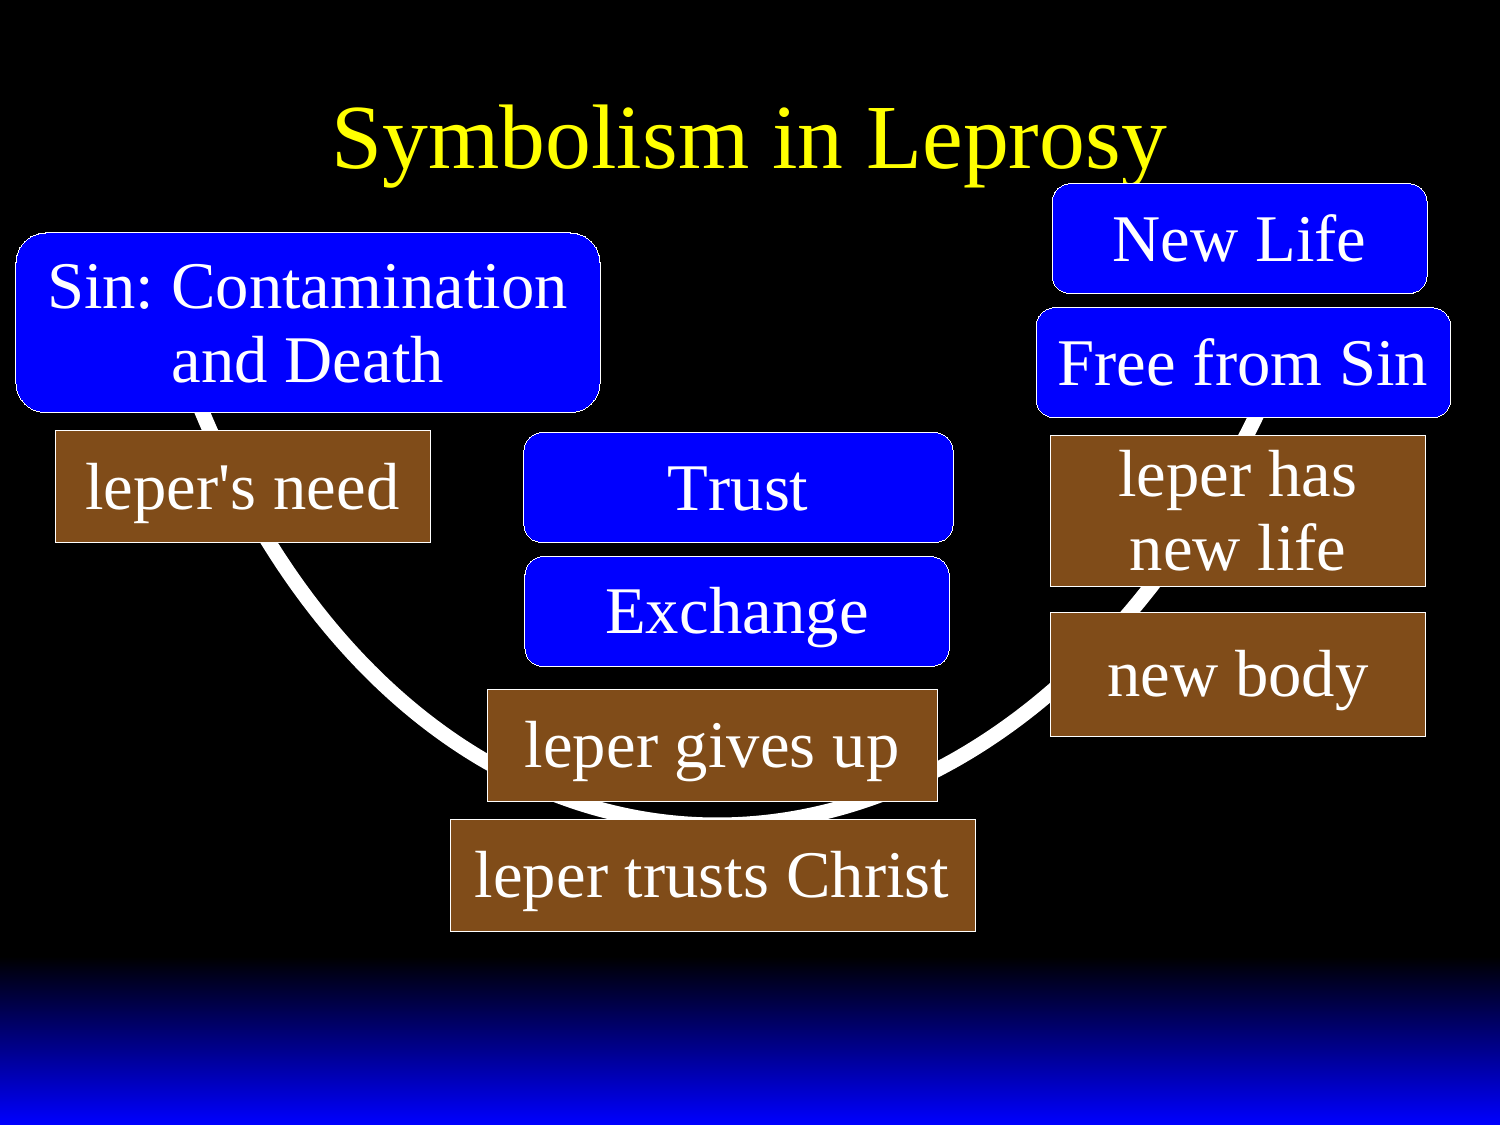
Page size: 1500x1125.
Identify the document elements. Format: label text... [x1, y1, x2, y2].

text_box new body [1050, 612, 1426, 737]
text_box Free from Sin [1036, 307, 1451, 418]
text_box leper gives up [487, 689, 938, 802]
text_box leper's need [55, 430, 431, 543]
text_box Trust [523, 432, 954, 543]
text_box leper trusts Christ [450, 819, 976, 932]
title Symbolism in Leprosy [112, 37, 1388, 238]
text_box leper has new life [1050, 435, 1426, 587]
text_box New Life [1052, 183, 1428, 294]
text_box Sin: Contamination and Death [15, 232, 601, 413]
text_box Exchange [524, 556, 950, 667]
